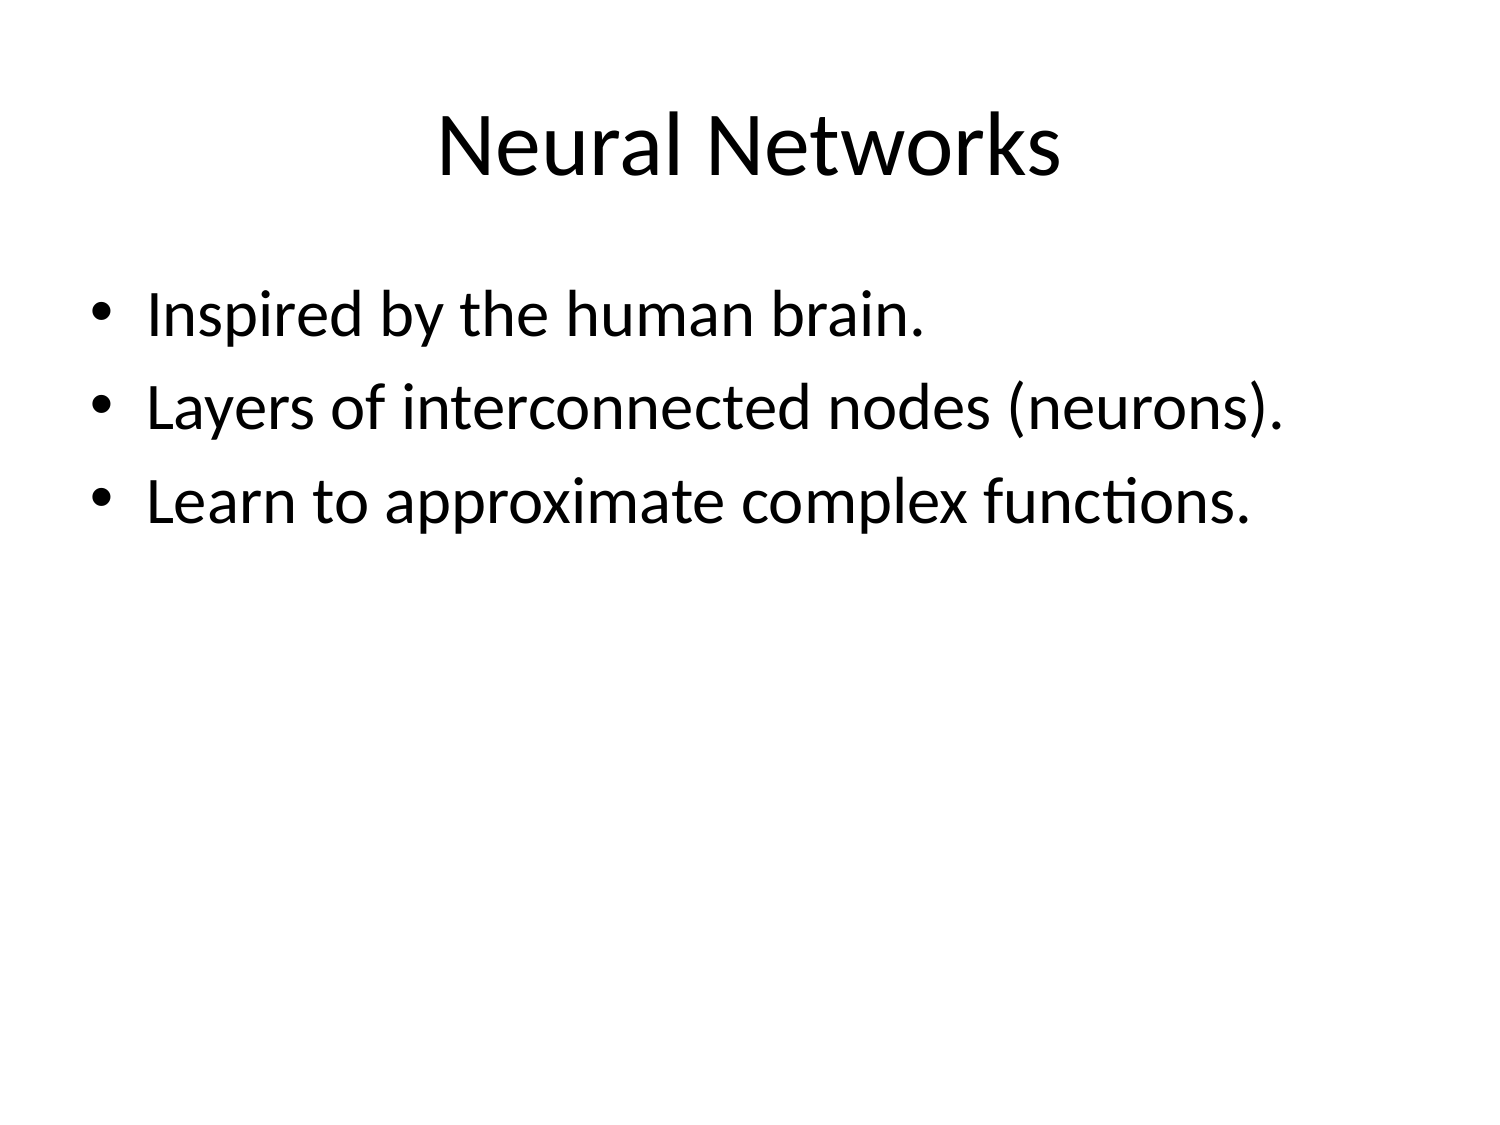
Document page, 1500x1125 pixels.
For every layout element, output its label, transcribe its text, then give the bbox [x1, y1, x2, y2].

title Neural Networks [75, 45, 1425, 233]
list Inspired by the human brain. Layers of interconnected nodes (neurons). Learn to approximate complex functions. [75, 262, 1425, 1005]
